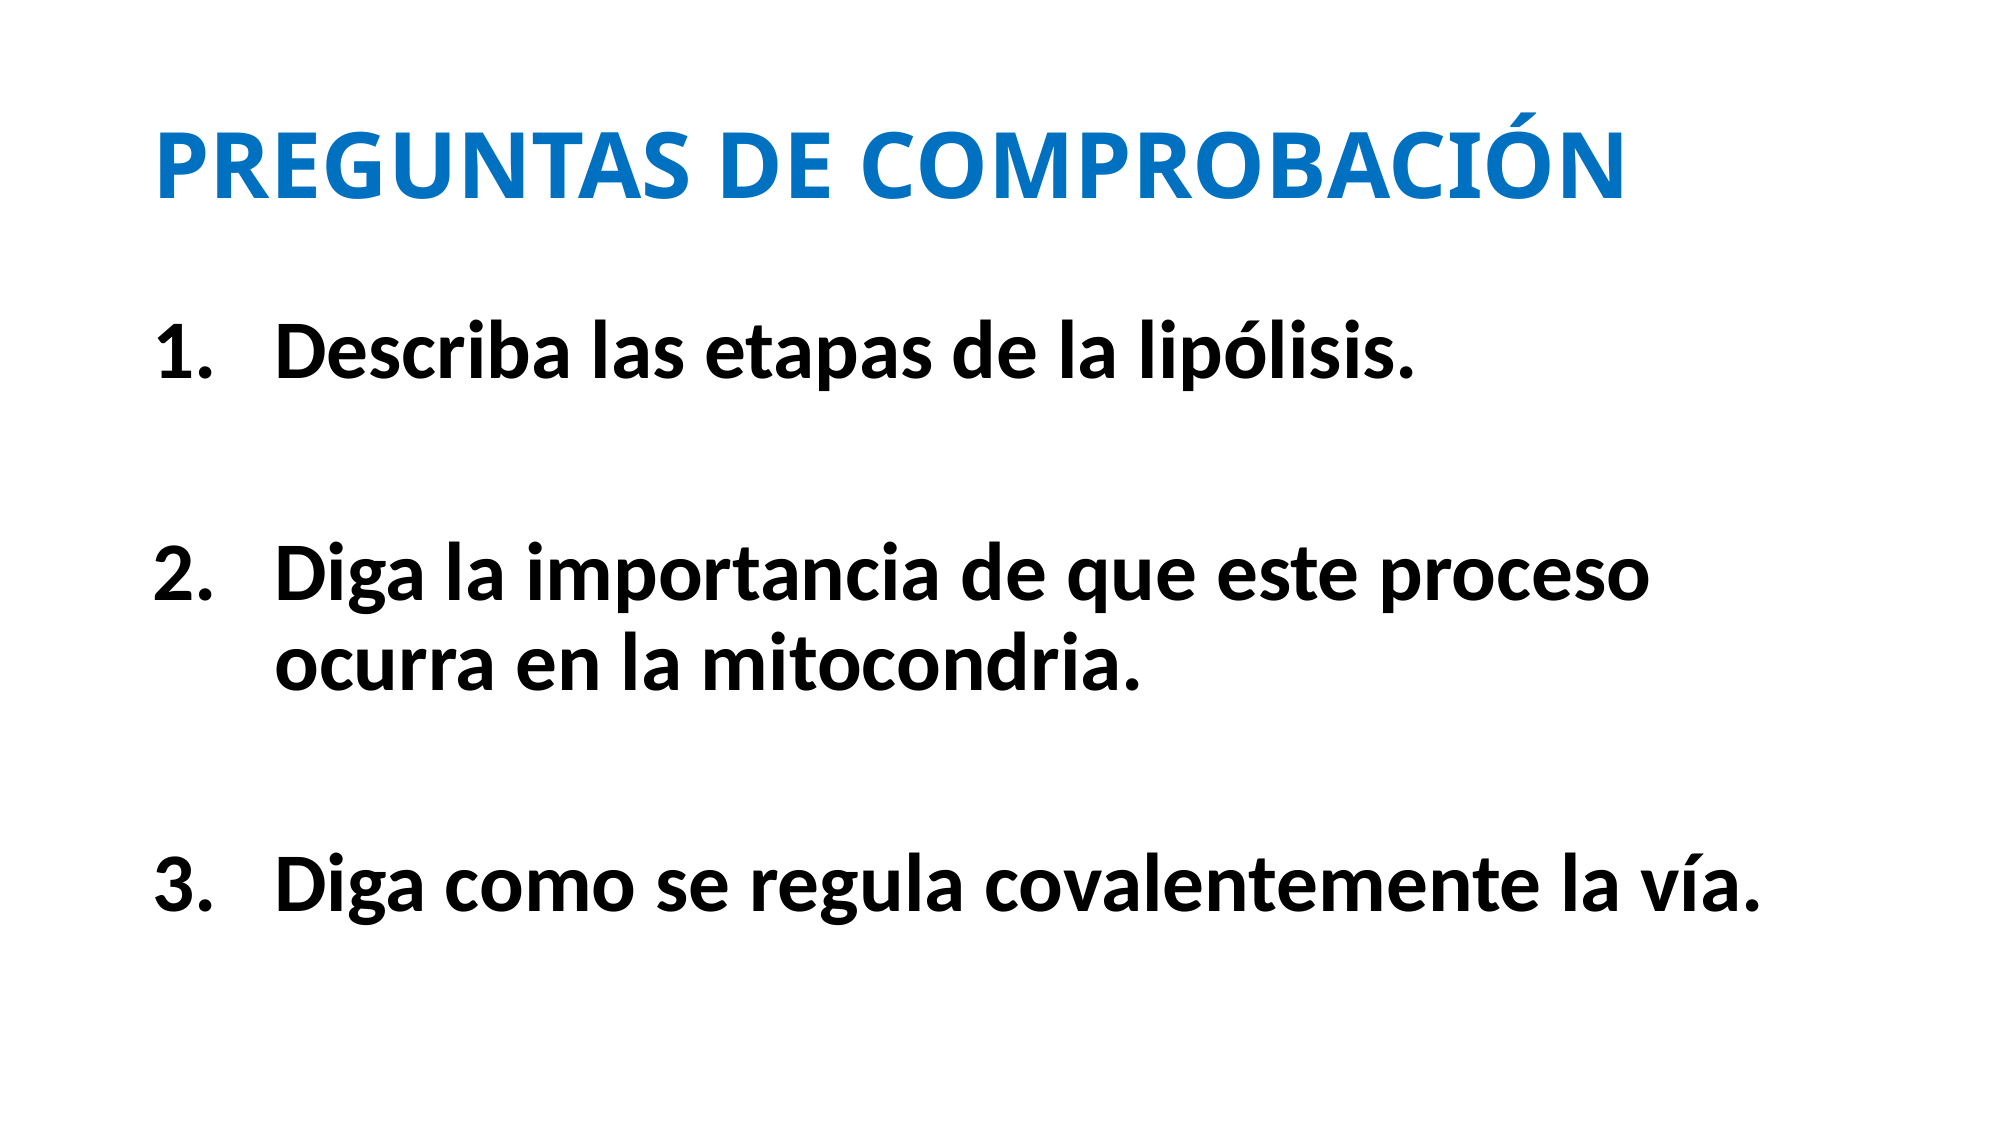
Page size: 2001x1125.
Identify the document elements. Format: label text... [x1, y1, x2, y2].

title PREGUNTAS DE COMPROBACIÓN [137, 59, 1863, 278]
list Describa las etapas de la lipólisis. Diga la importancia de que este proceso ocurra en la mitocondria. Diga como se regula covalentemente la vía. [137, 299, 1863, 1014]
